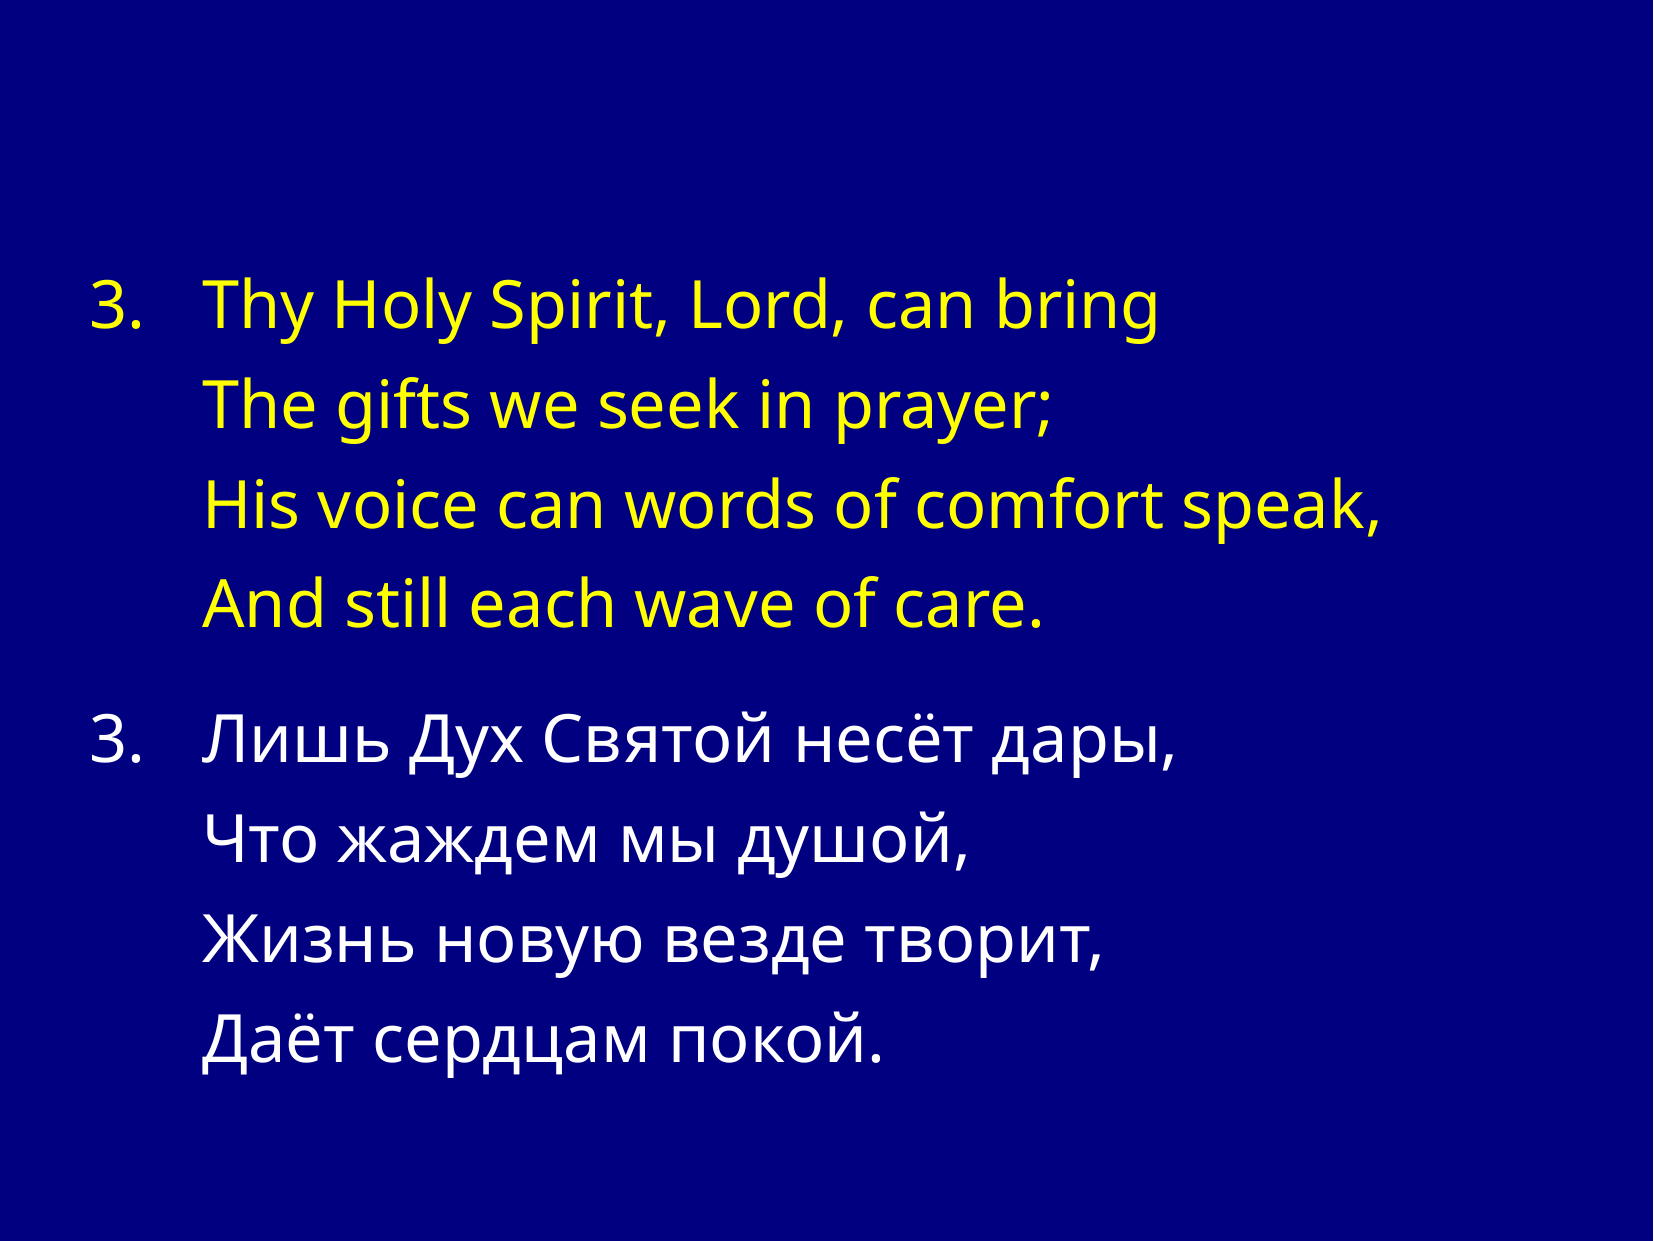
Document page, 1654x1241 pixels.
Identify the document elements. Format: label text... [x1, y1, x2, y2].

text_box 3. Лишь Дух Святой несёт дары, Что жаждем мы душой, Жизнь новую везде творит, Даёт сердцам покой. [75, 675, 1576, 1163]
text_box 3. Thy Holy Spirit, Lord, can bring The gifts we seek in prayer; His voice can words of comfort speak, And still each wave of care. [75, 150, 1576, 638]
